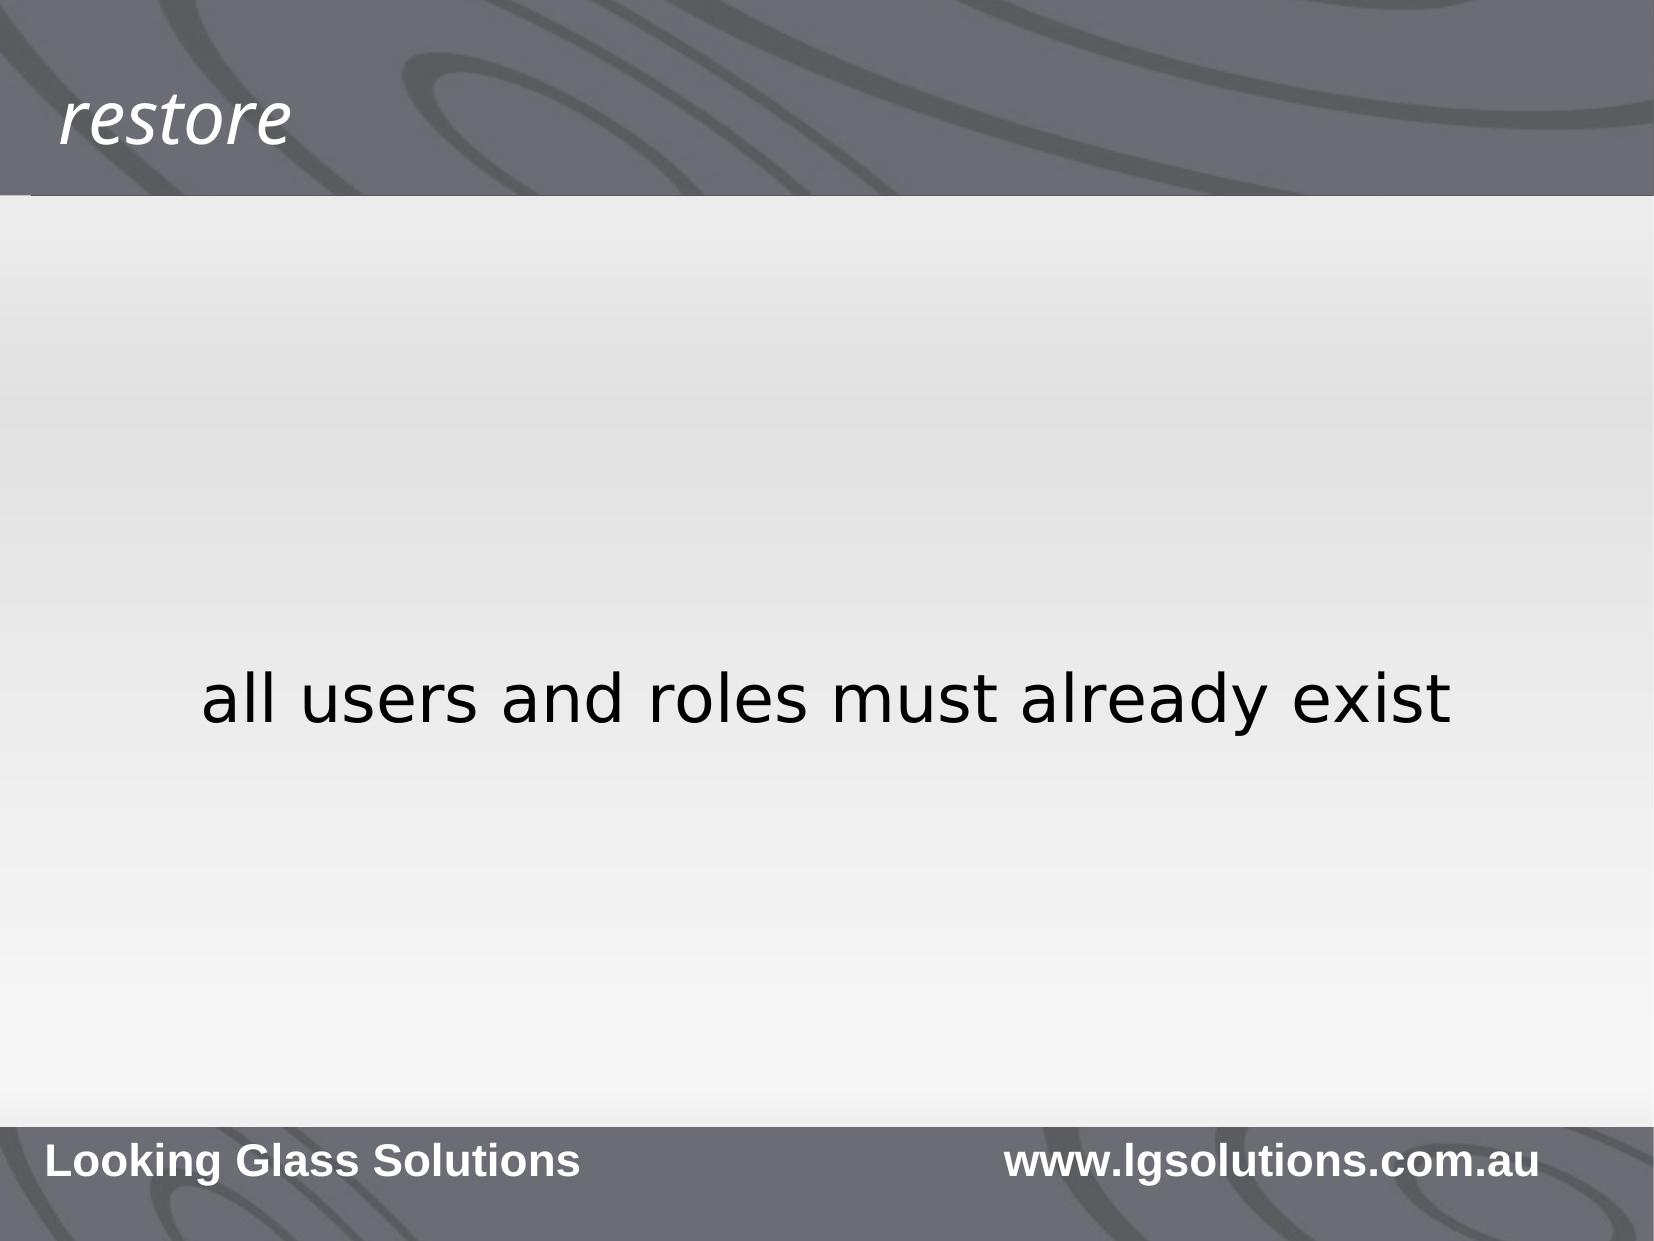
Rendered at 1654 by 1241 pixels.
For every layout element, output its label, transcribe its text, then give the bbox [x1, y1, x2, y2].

picture [0, 0, 1654, 1241]
subtitle all users and roles must already exist [82, 297, 1571, 1102]
title restore [59, 48, 1270, 182]
